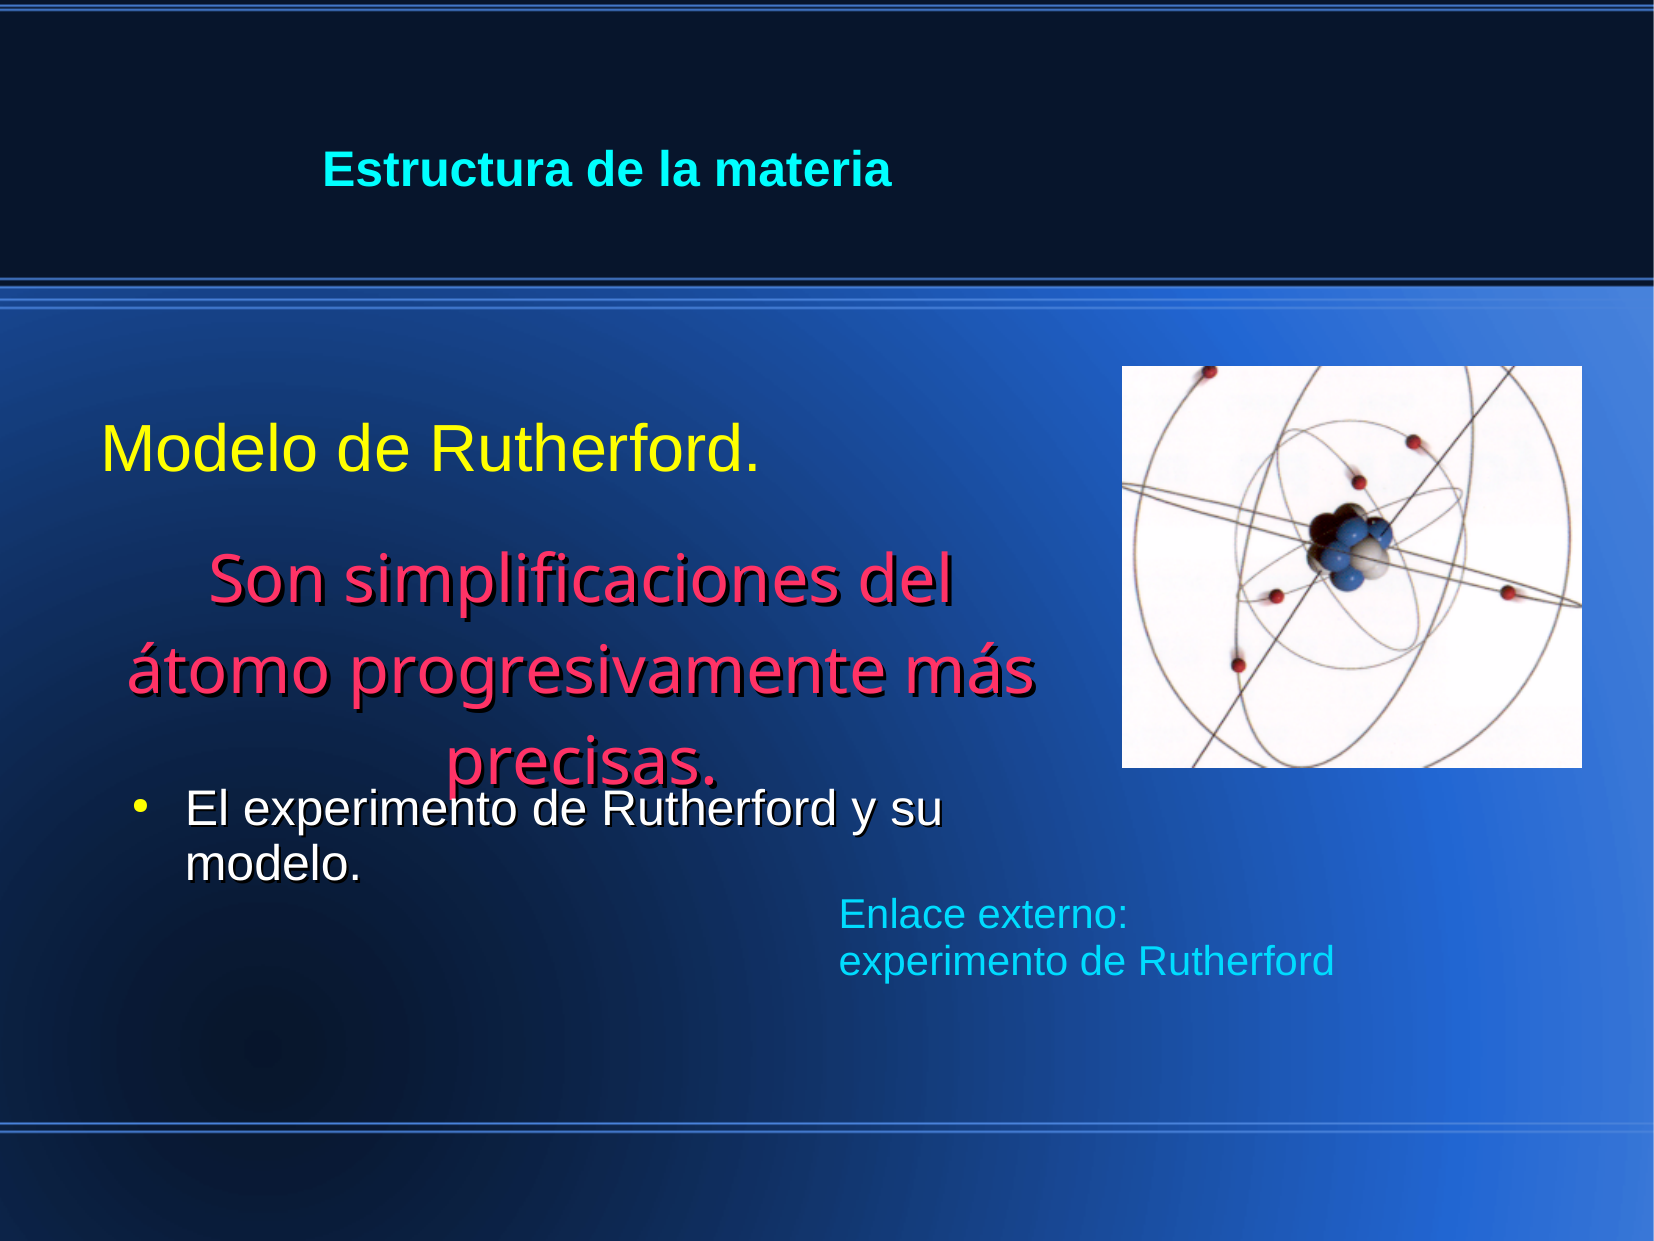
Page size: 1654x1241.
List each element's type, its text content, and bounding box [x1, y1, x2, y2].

list Modelo de Rutherford. [29, 306, 1595, 562]
picture [0, 0, 1654, 1241]
text_box El experimento de Rutherford y su modelo. [113, 779, 1004, 892]
list Enlace externo: experimento de Rutherford [767, 891, 1625, 1004]
title Estructura de la materia [32, 118, 1182, 220]
text_box Son simplificaciones del átomo progresivamente más precisas. [29, 531, 1063, 765]
